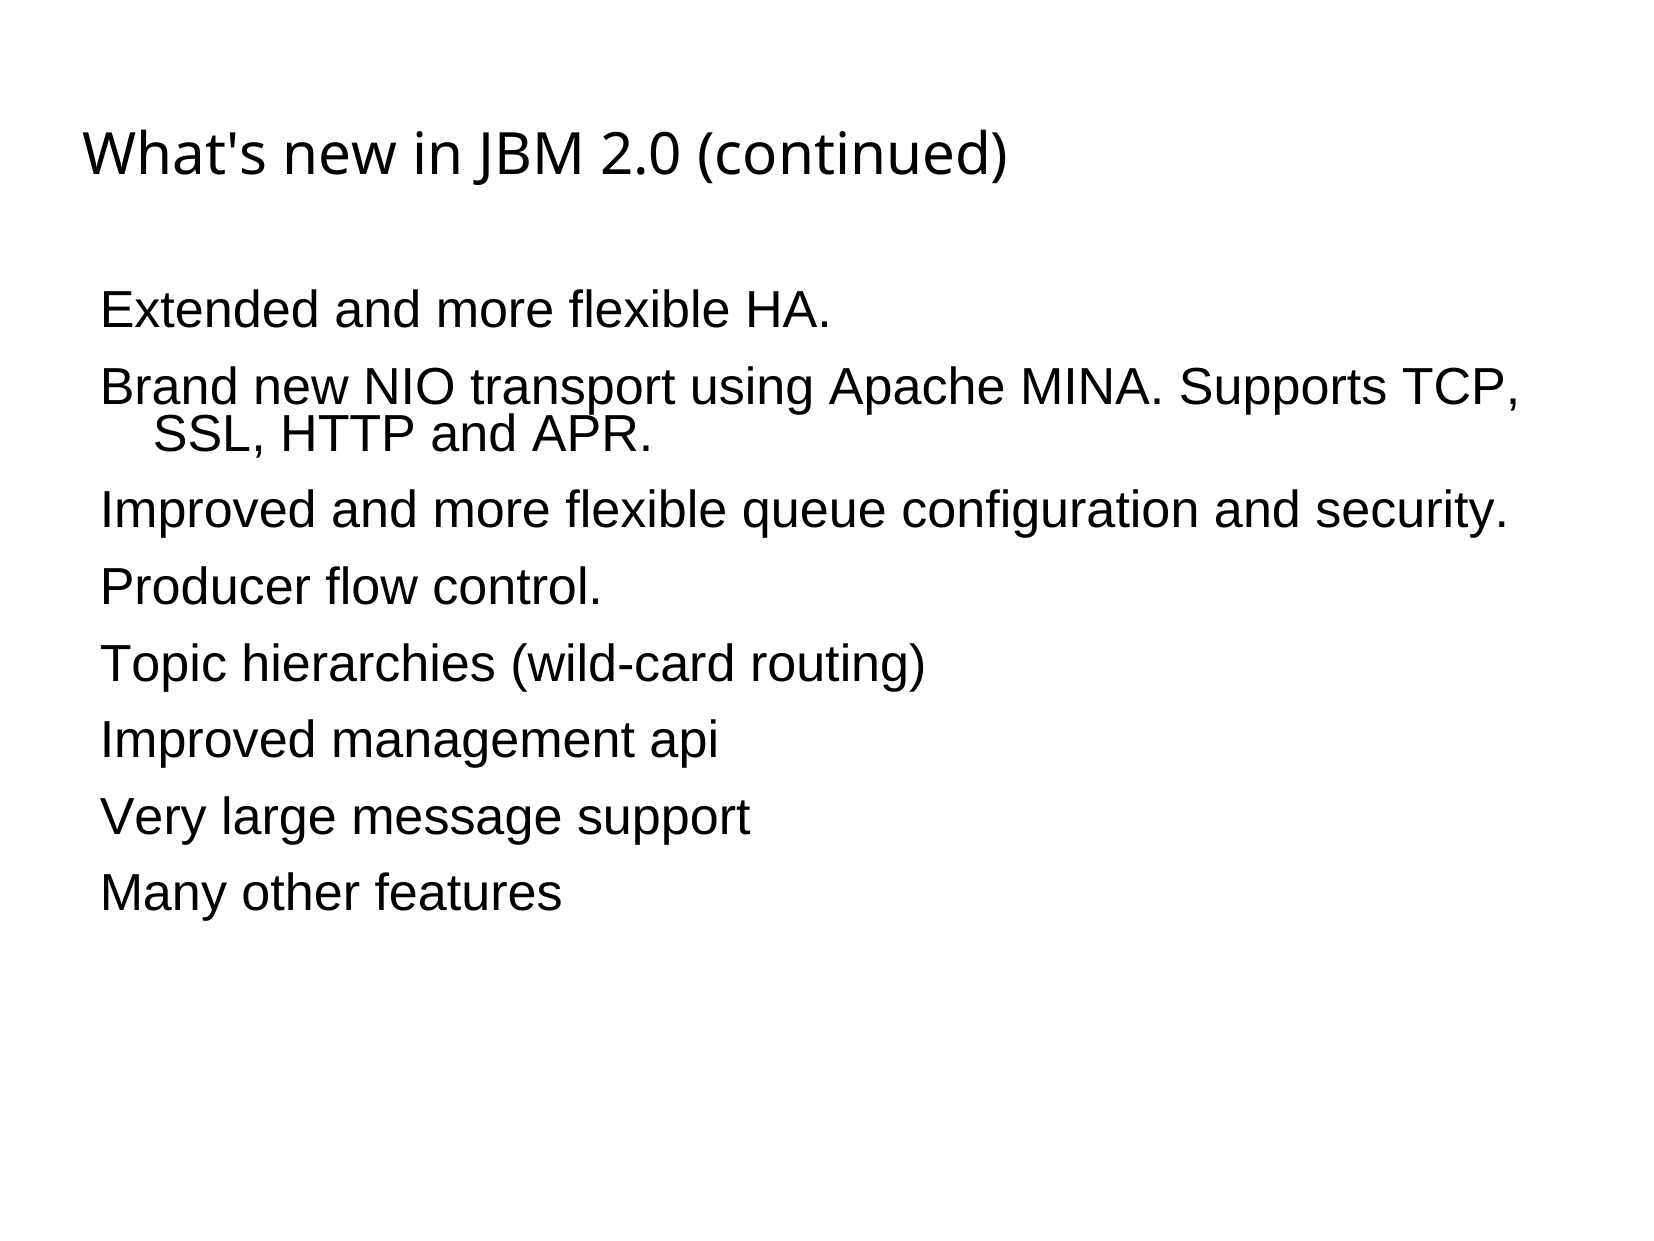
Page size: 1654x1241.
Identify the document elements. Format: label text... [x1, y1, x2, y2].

list Extended and more flexible HA. Brand new NIO transport using Apache MINA. Supports TCP, SSL, HTTP and APR. Improved and more flexible queue configuration and security. Producer flow control. Topic hierarchies (wild-card routing) Improved management api Very large message support Many other features [82, 290, 1571, 1094]
title What's new in JBM 2.0 (continued) [82, 56, 1571, 249]
